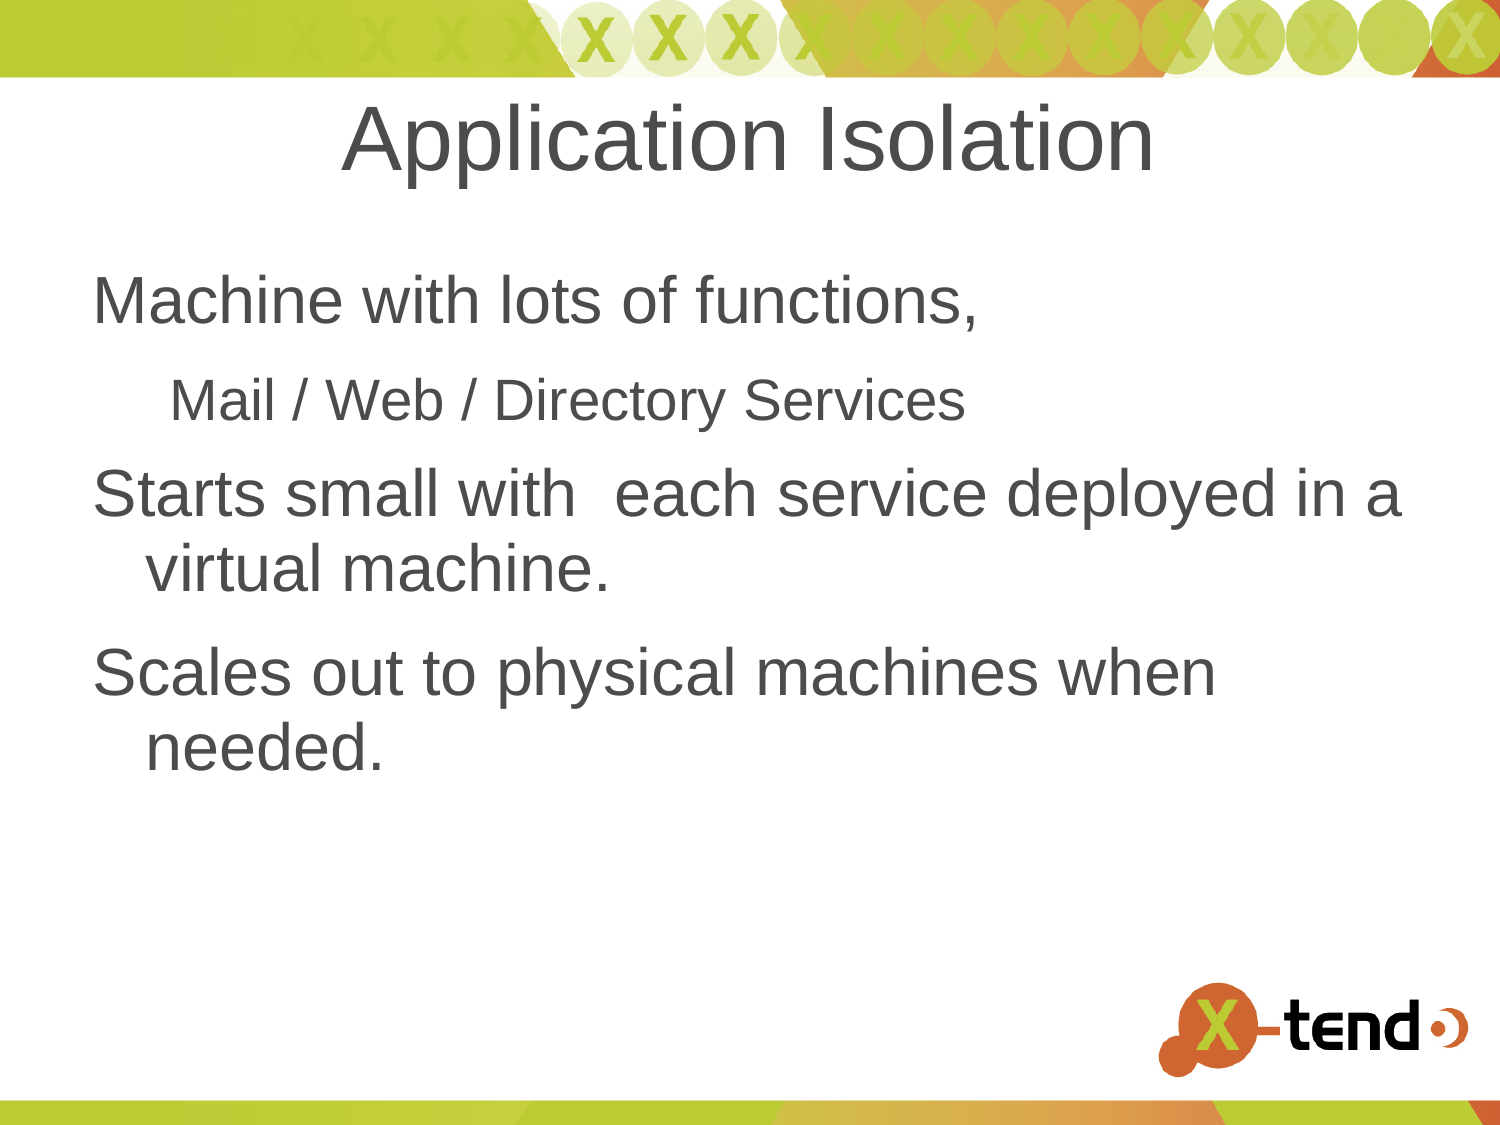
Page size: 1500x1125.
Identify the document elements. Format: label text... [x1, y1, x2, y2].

title Application Isolation [75, 44, 1425, 233]
list Machine with lots of functions, Mail / Web / Directory Services Starts small with each service deployed in a virtual machine. Scales out to physical machines when needed. [75, 263, 1425, 1006]
picture [0, 0, 1500, 1125]
